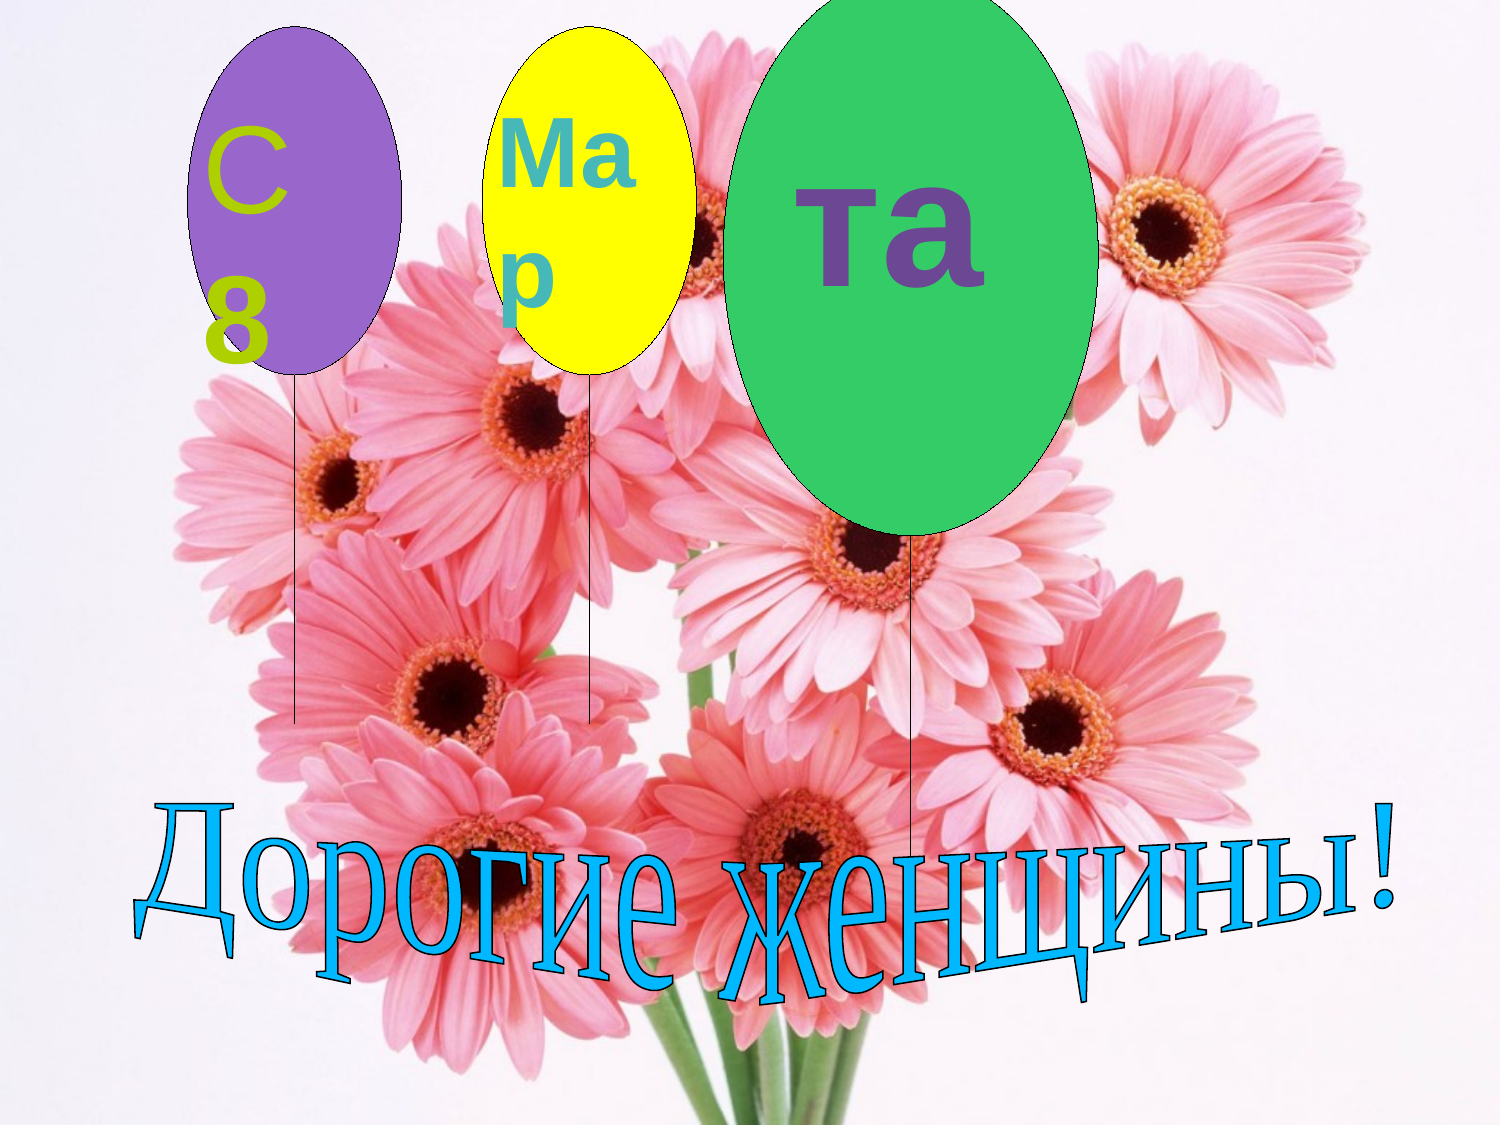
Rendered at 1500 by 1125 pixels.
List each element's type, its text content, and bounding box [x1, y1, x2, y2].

text_box Мар [482, 80, 697, 336]
text_box [723, 0, 1099, 536]
text_box Дорогие женщины! [893, 854, 970, 985]
text_box Дорогие женщины! [1093, 844, 1170, 953]
text_box Дорогие женщины! [533, 852, 609, 981]
text_box Дорогие женщины! [618, 855, 676, 991]
text_box Дорогие женщины! [396, 845, 462, 955]
text_box Дорогие женщины! [718, 861, 826, 1005]
text_box [216, 26, 373, 81]
text_box Дорогие женщины! [1175, 840, 1252, 940]
text_box Дорогие женщины! [1374, 889, 1393, 909]
picture [0, 0, 1500, 1125]
text_box Дорогие женщины! [316, 841, 385, 984]
text_box Дорогие женщины! [1324, 835, 1355, 916]
text_box С 8 [187, 81, 402, 402]
text_box та [776, 95, 1045, 331]
text_box Дорогие женщины! [1258, 838, 1321, 927]
text_box Дорогие женщины! [470, 849, 527, 964]
text_box Дорогие женщины! [975, 848, 1088, 1003]
text_box Дорогие женщины! [828, 855, 886, 994]
text_box Дорогие женщины! [243, 838, 309, 930]
text_box [512, 26, 667, 80]
text_box Дорогие женщины! [1375, 803, 1392, 877]
text_box Дорогие женщины! [133, 803, 234, 959]
text_box [521, 336, 657, 376]
